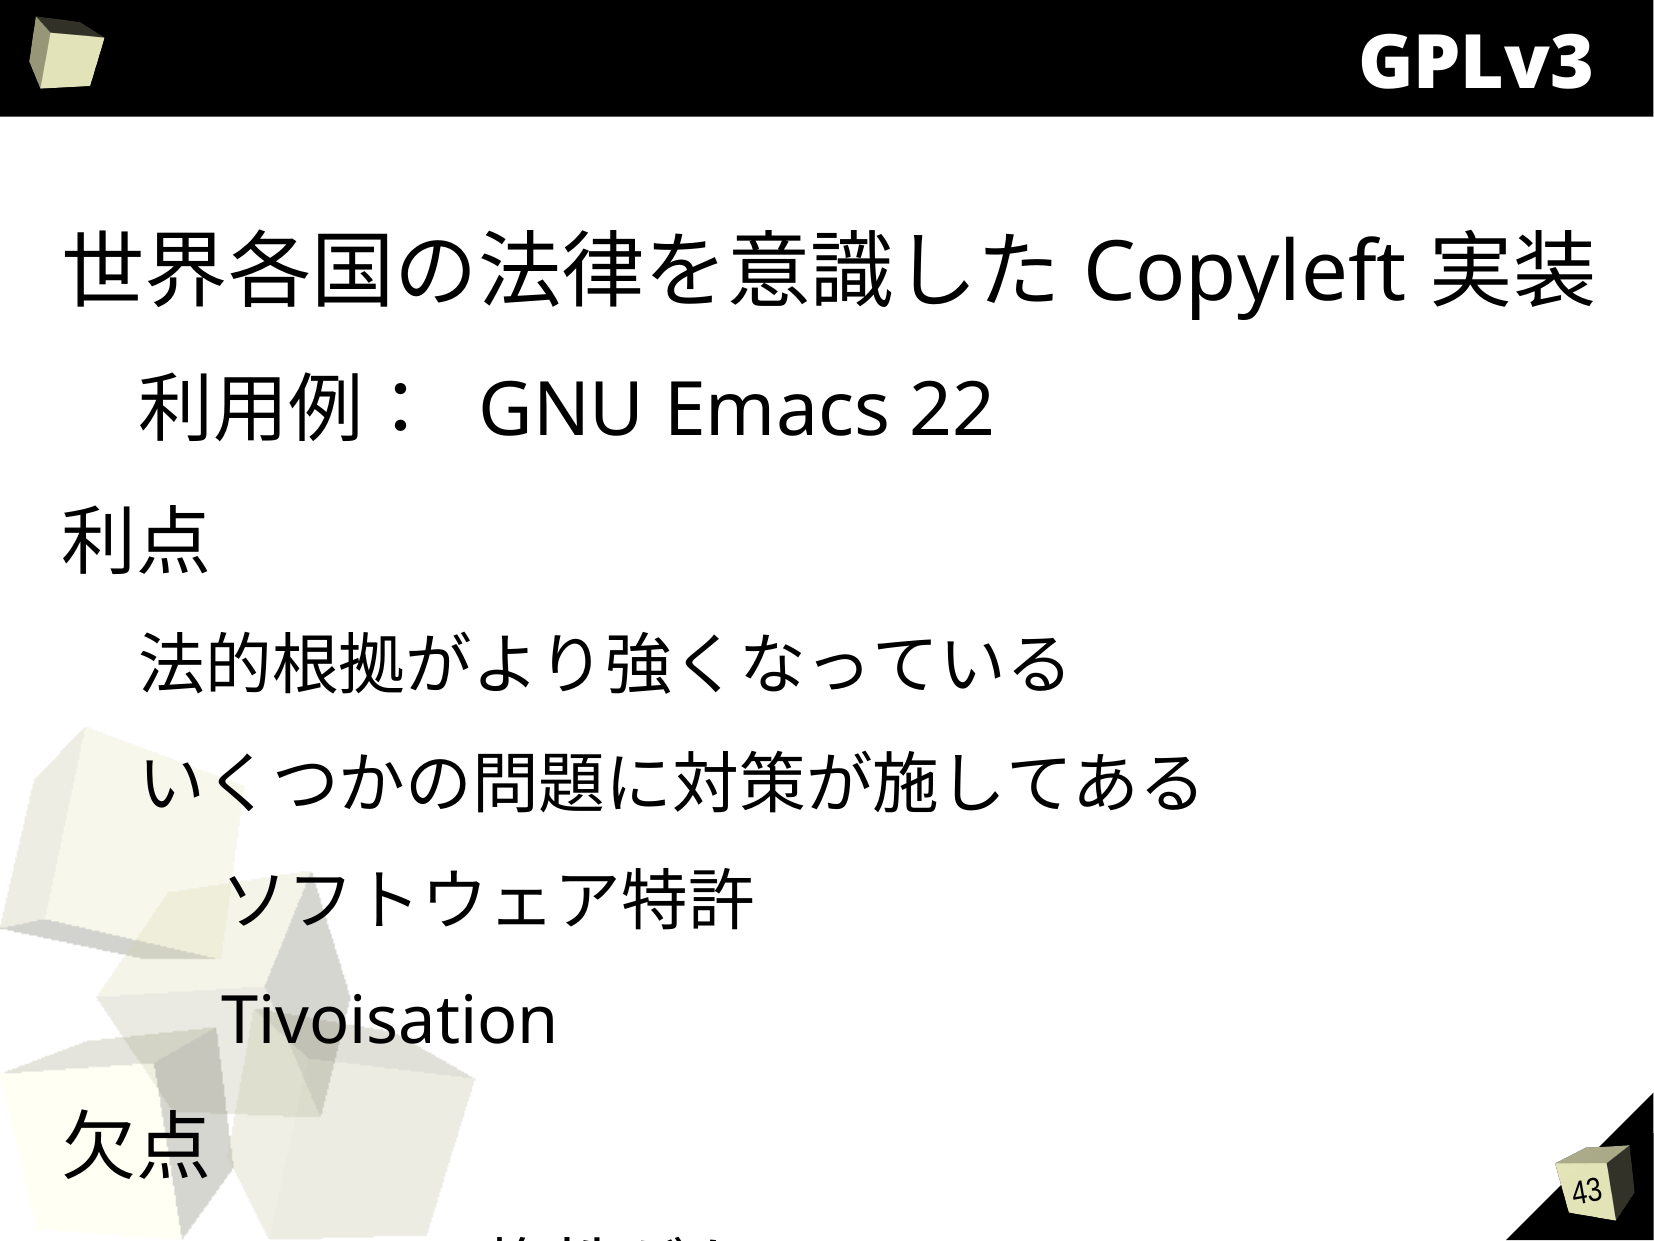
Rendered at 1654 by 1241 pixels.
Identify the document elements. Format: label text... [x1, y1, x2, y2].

title GPLv3 [118, 0, 1595, 119]
picture [0, 726, 477, 1241]
list 世界各国の法律を意識したCopyleft実装 利用例： GNU Emacs 22 利点 法的根拠がより強くなっている いくつかの問題に対策が施してある ソフトウェア特許 Tivoisation 欠点 GPLv2と互換性がない 組み込み用途に不向き(Tivoisation) GPLv2 or laterが最も無難な選択 [44, 177, 1611, 1214]
